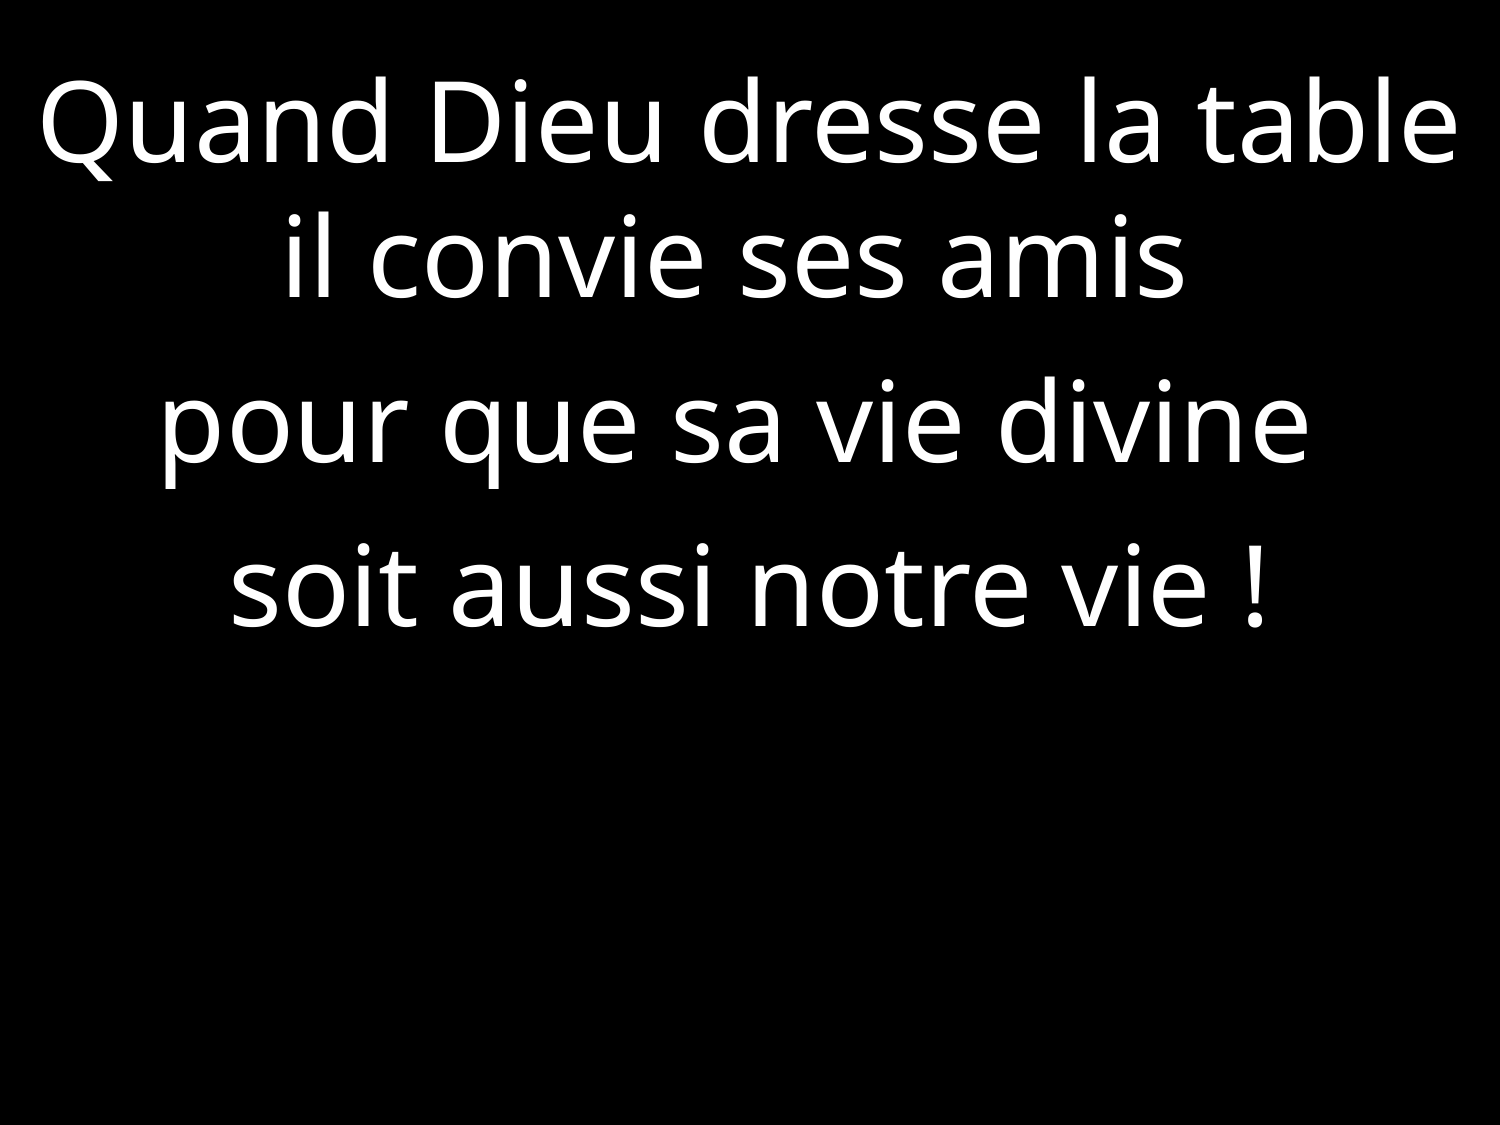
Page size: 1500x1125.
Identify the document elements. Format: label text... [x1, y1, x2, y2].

list Quand Dieu dresse la table il convie ses amis pour que sa vie divine soit aussi notre vie ! [0, 42, 1500, 1106]
